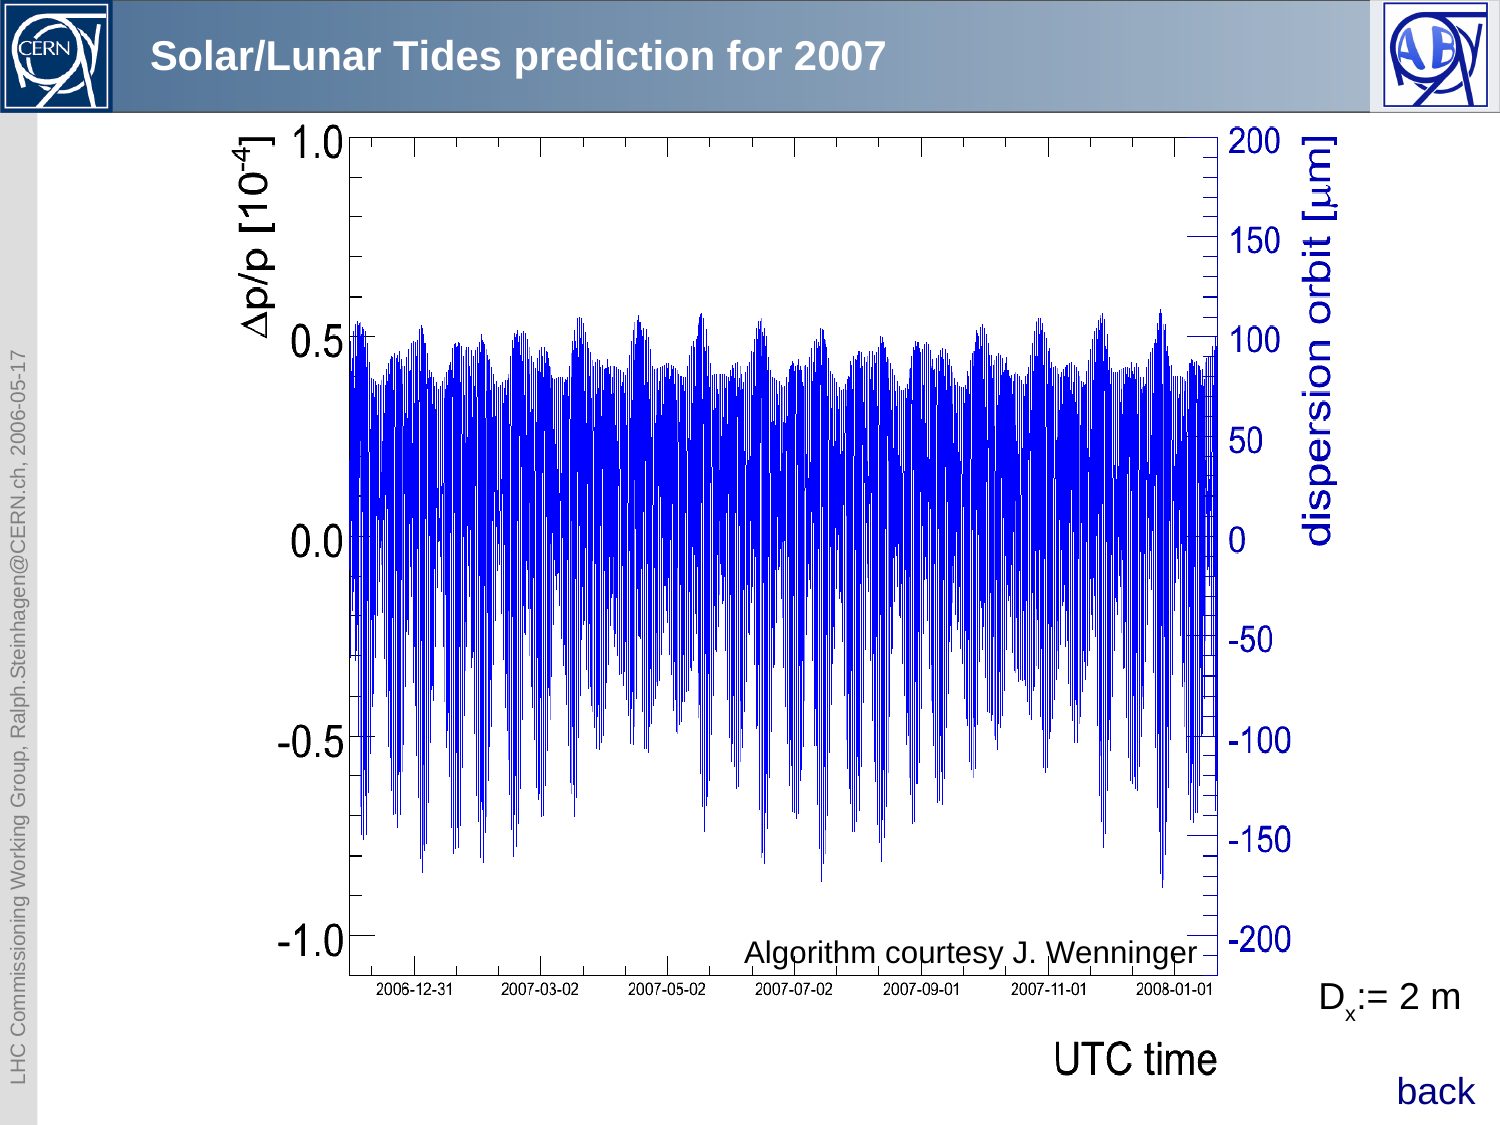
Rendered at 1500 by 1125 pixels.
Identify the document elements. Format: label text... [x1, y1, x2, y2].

picture [0, 0, 113, 113]
text_box back [1381, 1062, 1500, 1120]
title Solar/Lunar Tides prediction for 2007 [150, 0, 1201, 113]
picture [212, 118, 1354, 1093]
list Algorithm courtesy J. Wenninger [744, 927, 1218, 983]
text_box Dx:= 2 m [1303, 967, 1477, 1034]
picture [1382, 1, 1489, 108]
